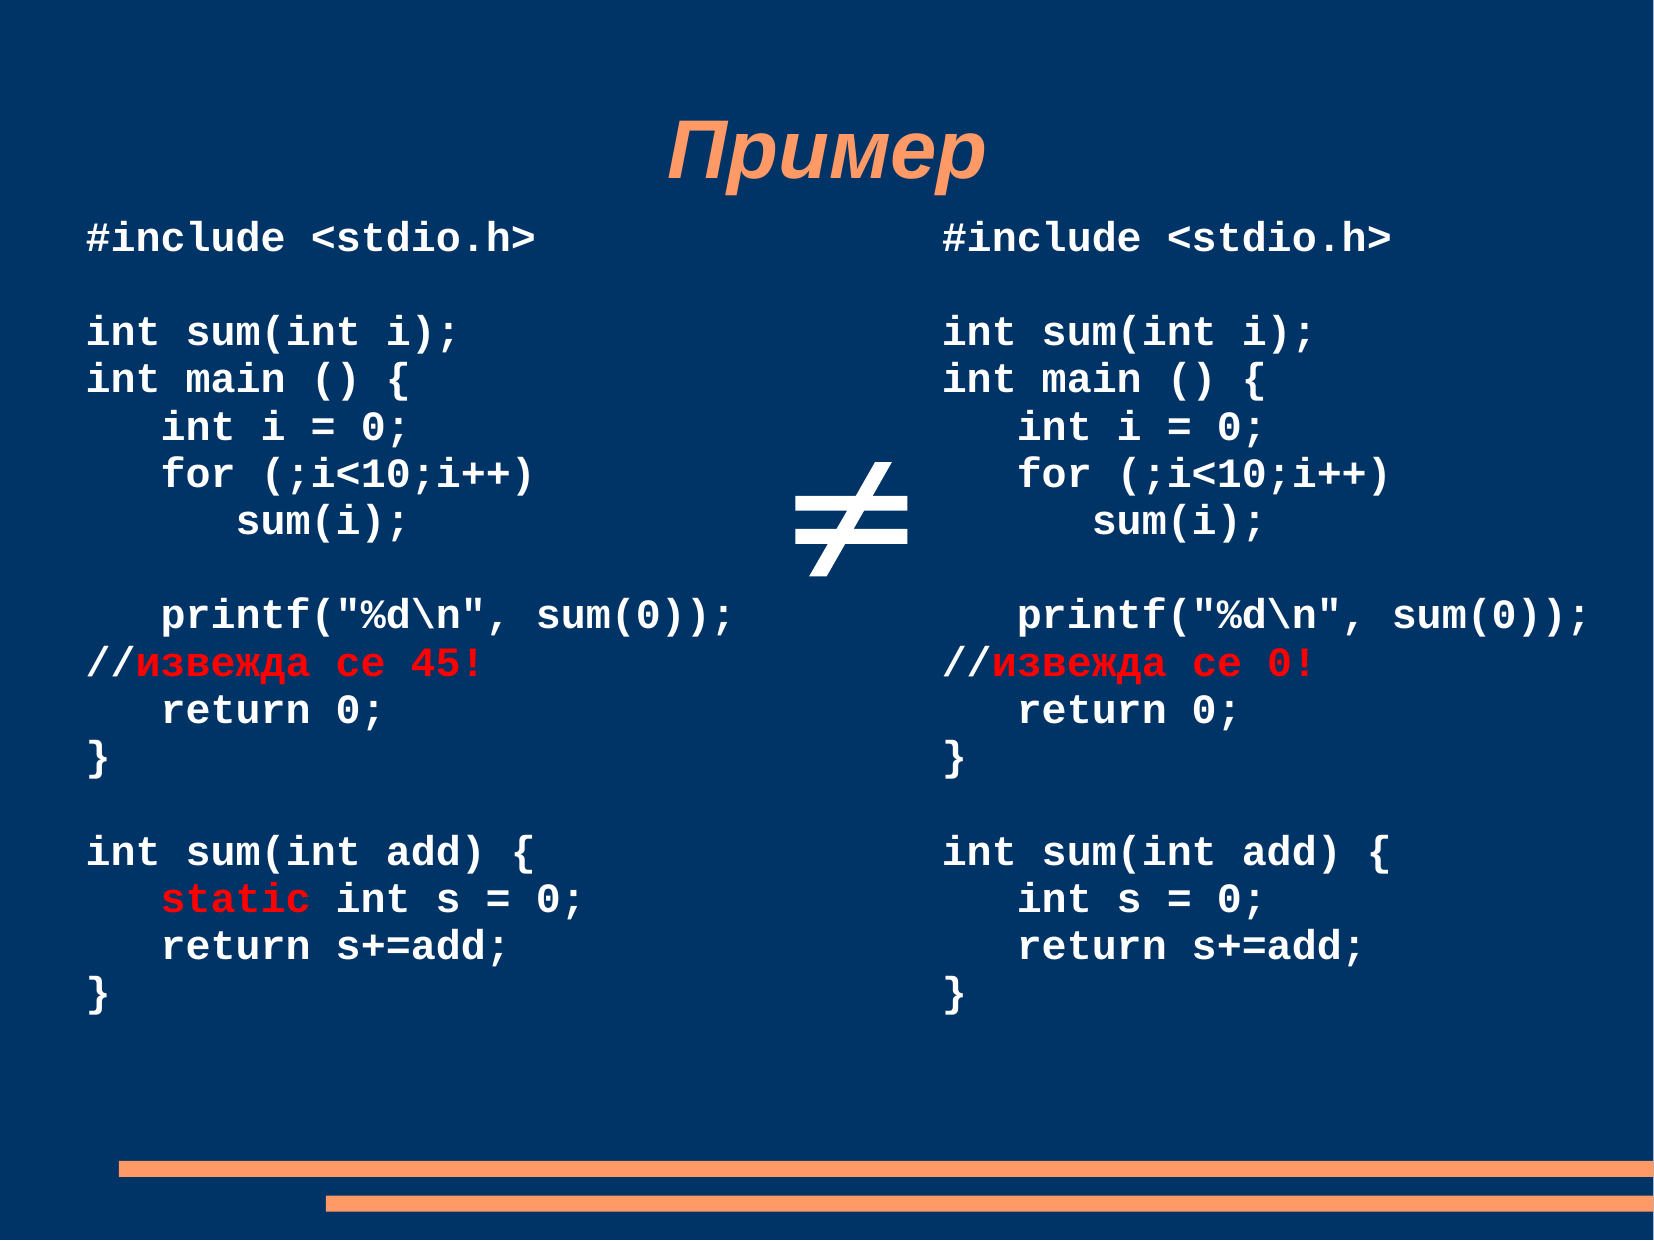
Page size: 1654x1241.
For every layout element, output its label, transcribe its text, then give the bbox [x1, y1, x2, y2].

text_box  [763, 438, 913, 708]
text_box #include <stdio.h> int sum(int i); int main () { int i = 0; for (;i<10;i++) sum(i); printf("%d\n", sum(0)); //извежда се 45! return 0; } int sum(int add) { static int s = 0; return s+=add; } [70, 208, 764, 1151]
title Пример [121, 46, 1534, 254]
text_box #include <stdio.h> int sum(int i); int main () { int i = 0; for (;i<10;i++) sum(i); printf("%d\n", sum(0)); //извежда се 0! return 0; } int sum(int add) { int s = 0; return s+=add; } [927, 208, 1625, 1151]
